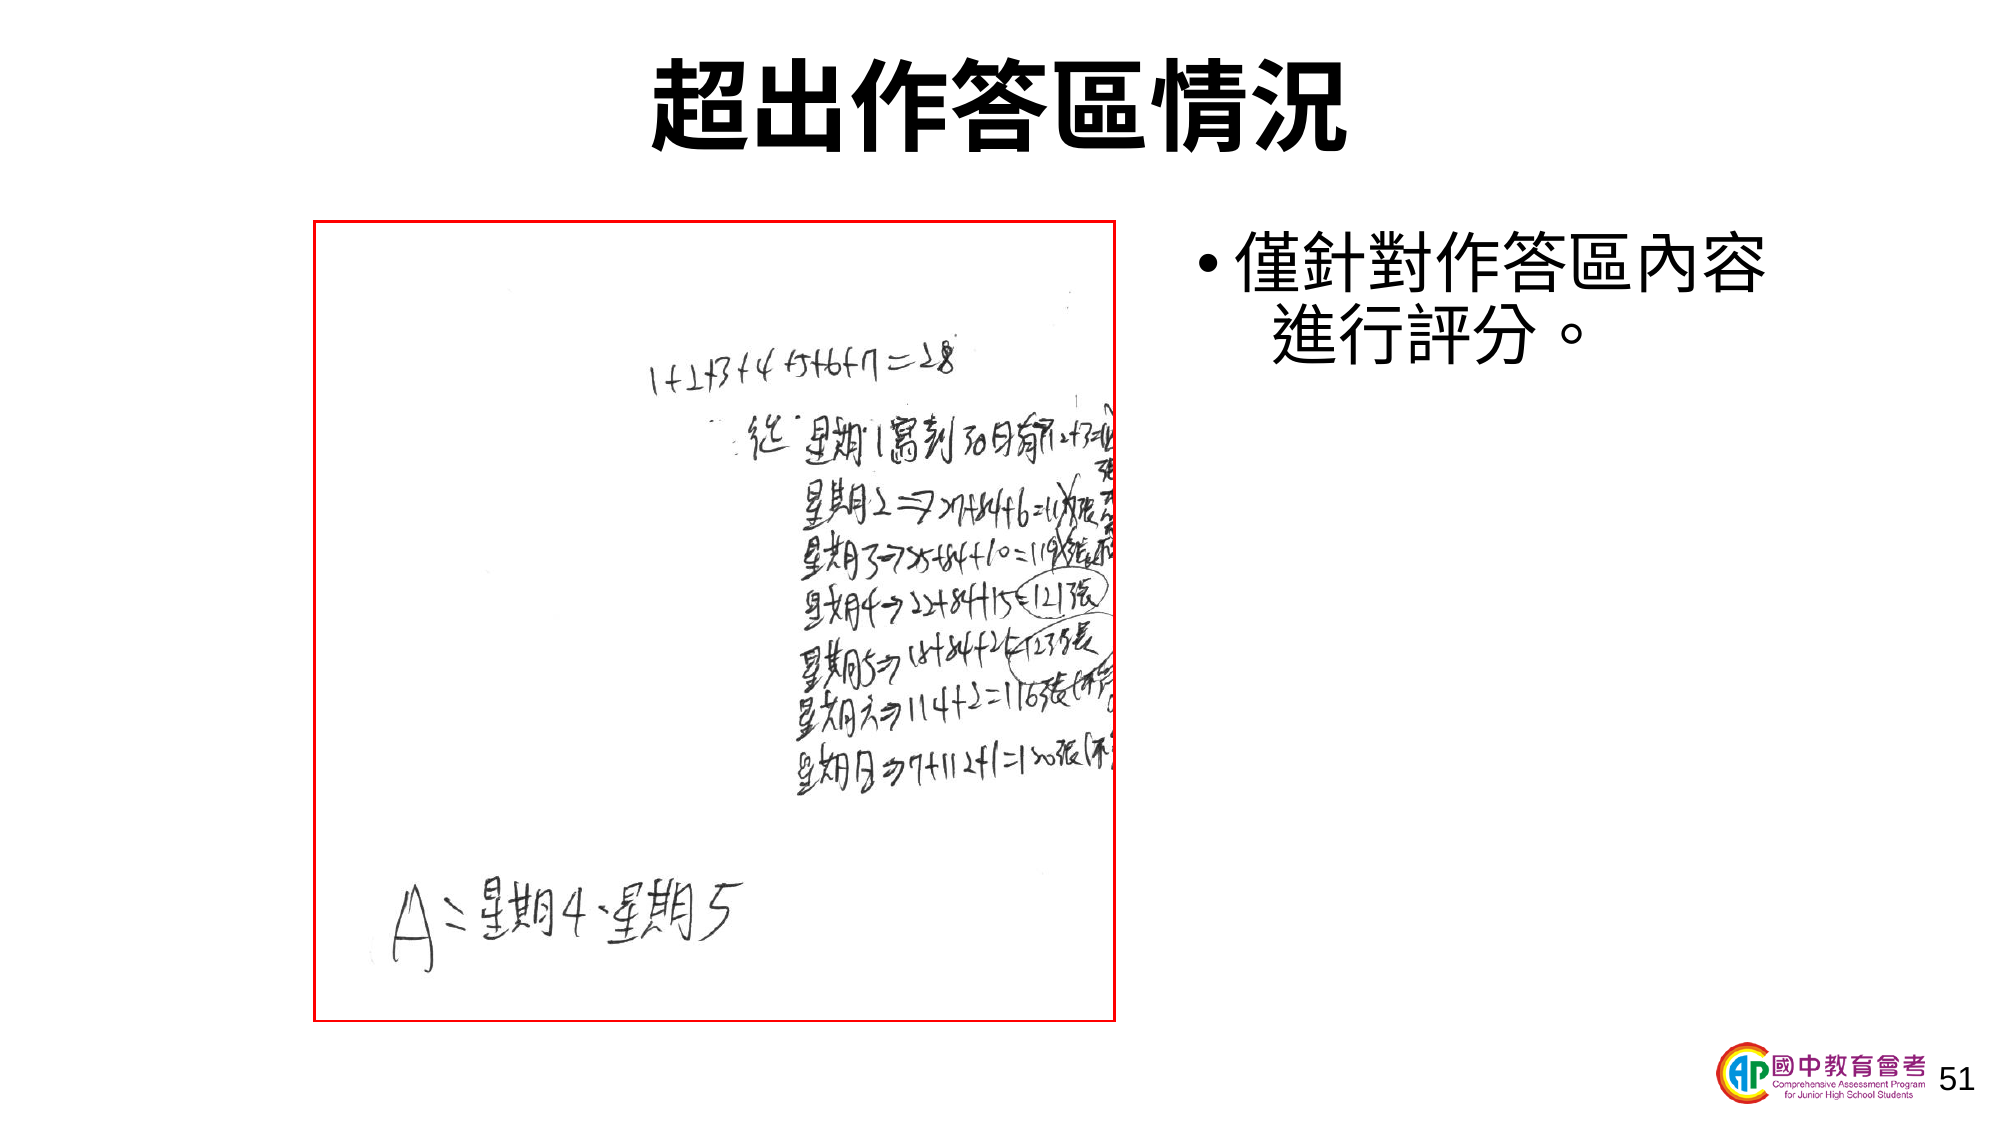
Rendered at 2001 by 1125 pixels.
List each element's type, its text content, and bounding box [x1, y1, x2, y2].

title 超出作答區情況 [137, 2, 1863, 220]
text_box 51 [1923, 1047, 2000, 1108]
list 僅針對作答區內容進行評分。 [1181, 222, 1821, 966]
picture [315, 222, 1114, 1020]
